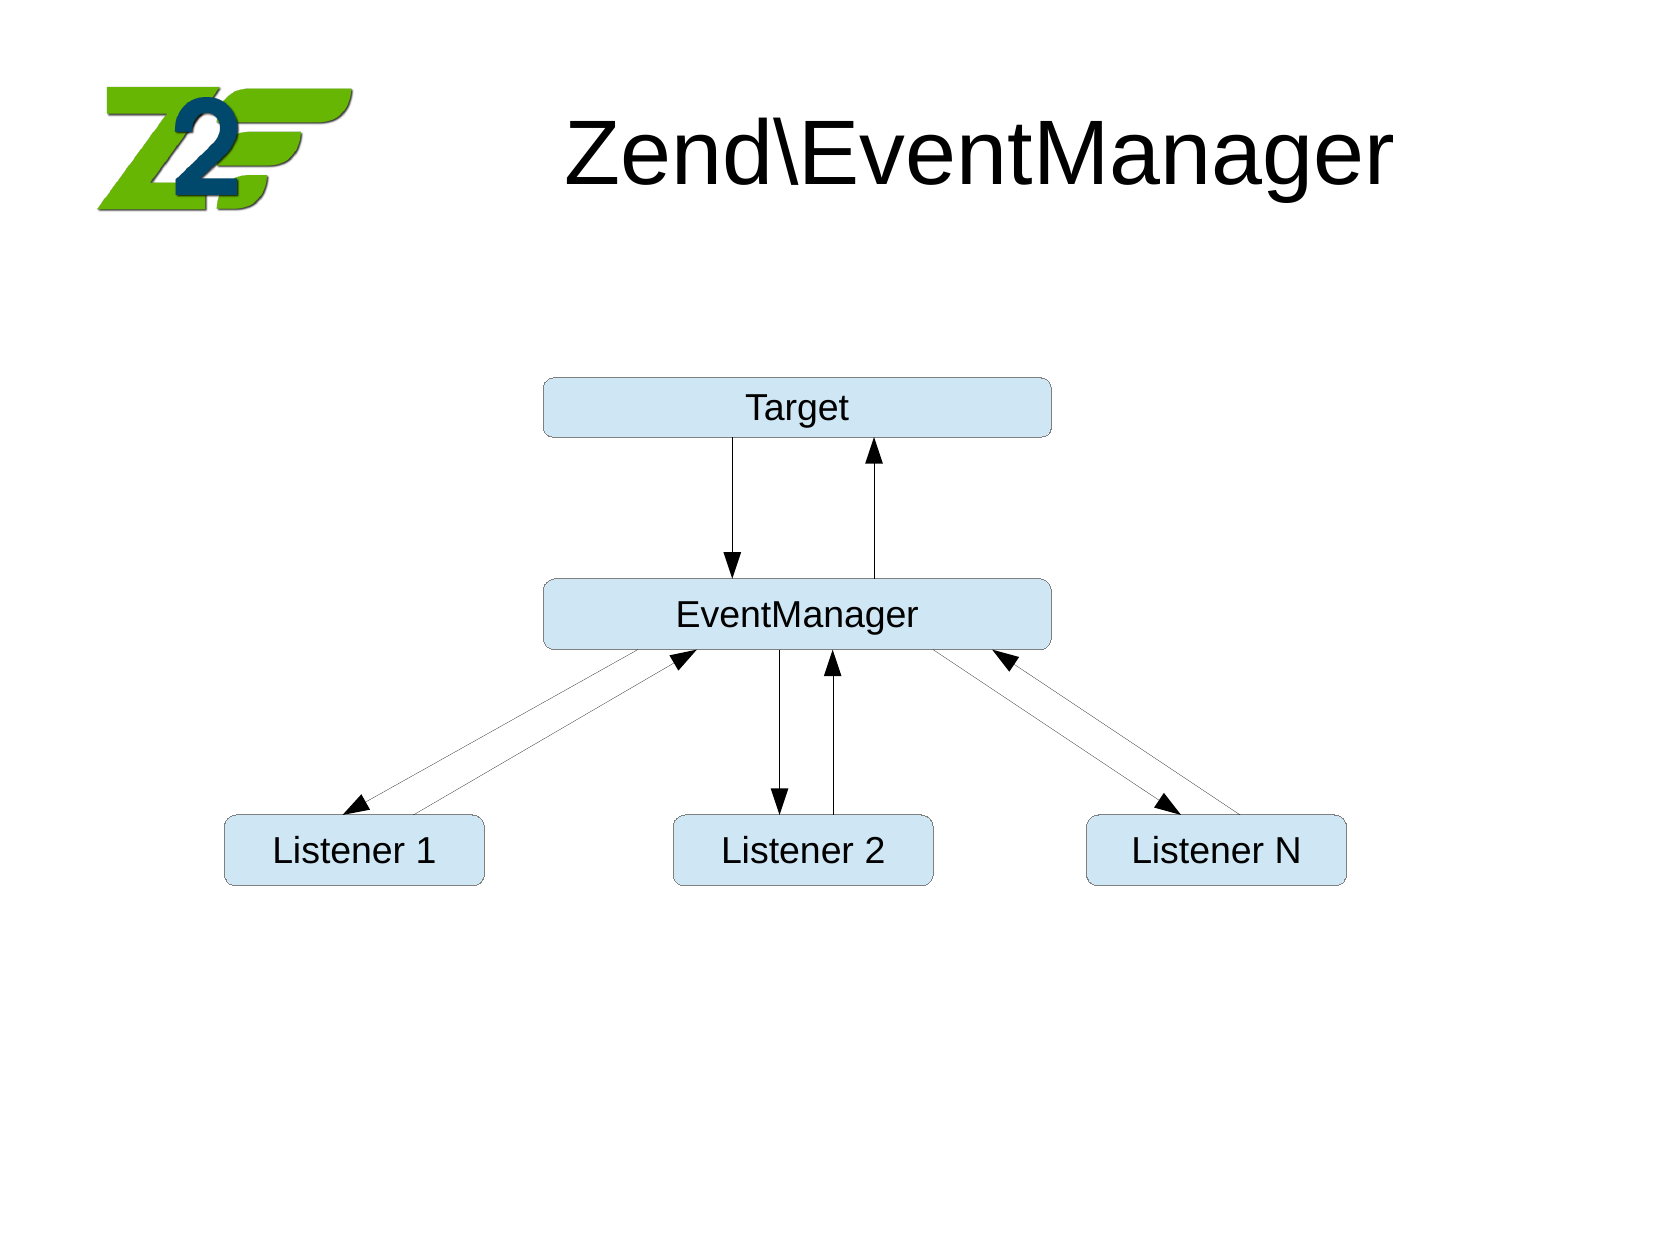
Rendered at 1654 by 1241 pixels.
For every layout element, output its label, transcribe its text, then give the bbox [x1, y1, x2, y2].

picture [94, 82, 355, 213]
text_box Listener N [1086, 814, 1347, 886]
title Zend\EventManager [389, 49, 1571, 257]
text_box Target [543, 377, 1052, 438]
text_box EventManager [543, 578, 1052, 650]
text_box Listener 1 [224, 814, 485, 886]
text_box Listener 2 [673, 814, 934, 886]
